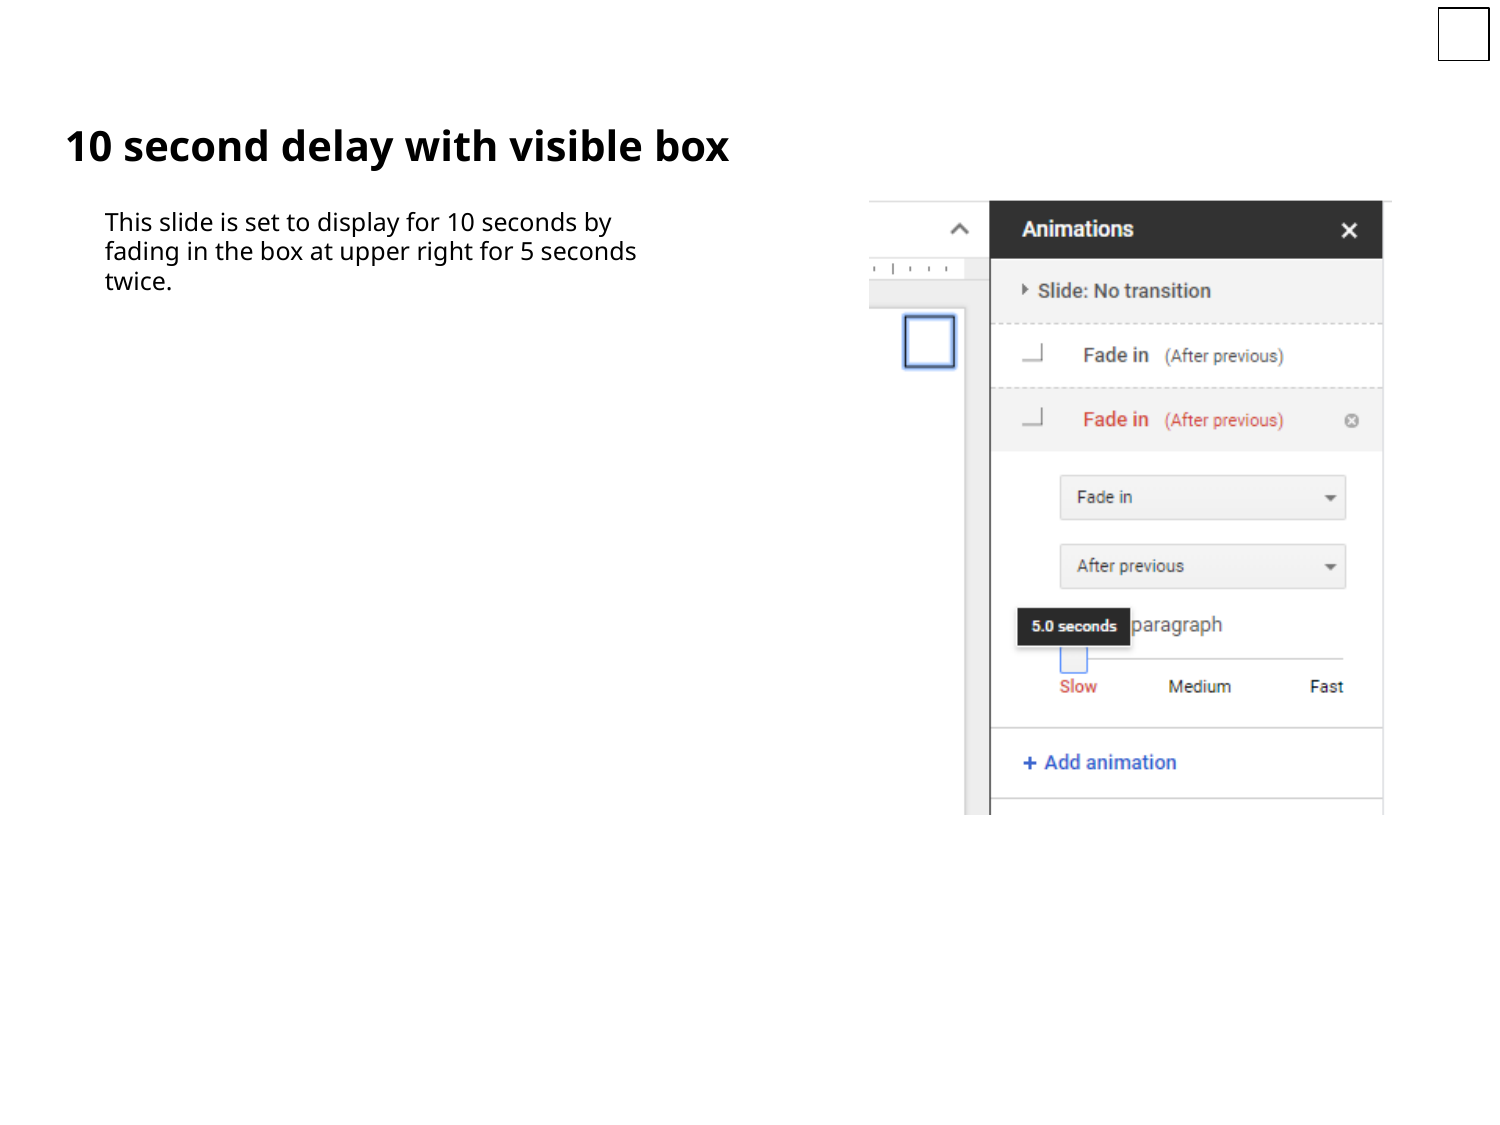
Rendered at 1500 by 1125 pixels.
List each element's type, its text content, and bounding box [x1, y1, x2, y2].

picture [869, 190, 1392, 815]
subtitle 10 second delay with visible box [44, 104, 751, 278]
text_box This slide is set to display for 10 seconds by fading in the box at upper right for 5 seconds twice. [89, 190, 691, 301]
